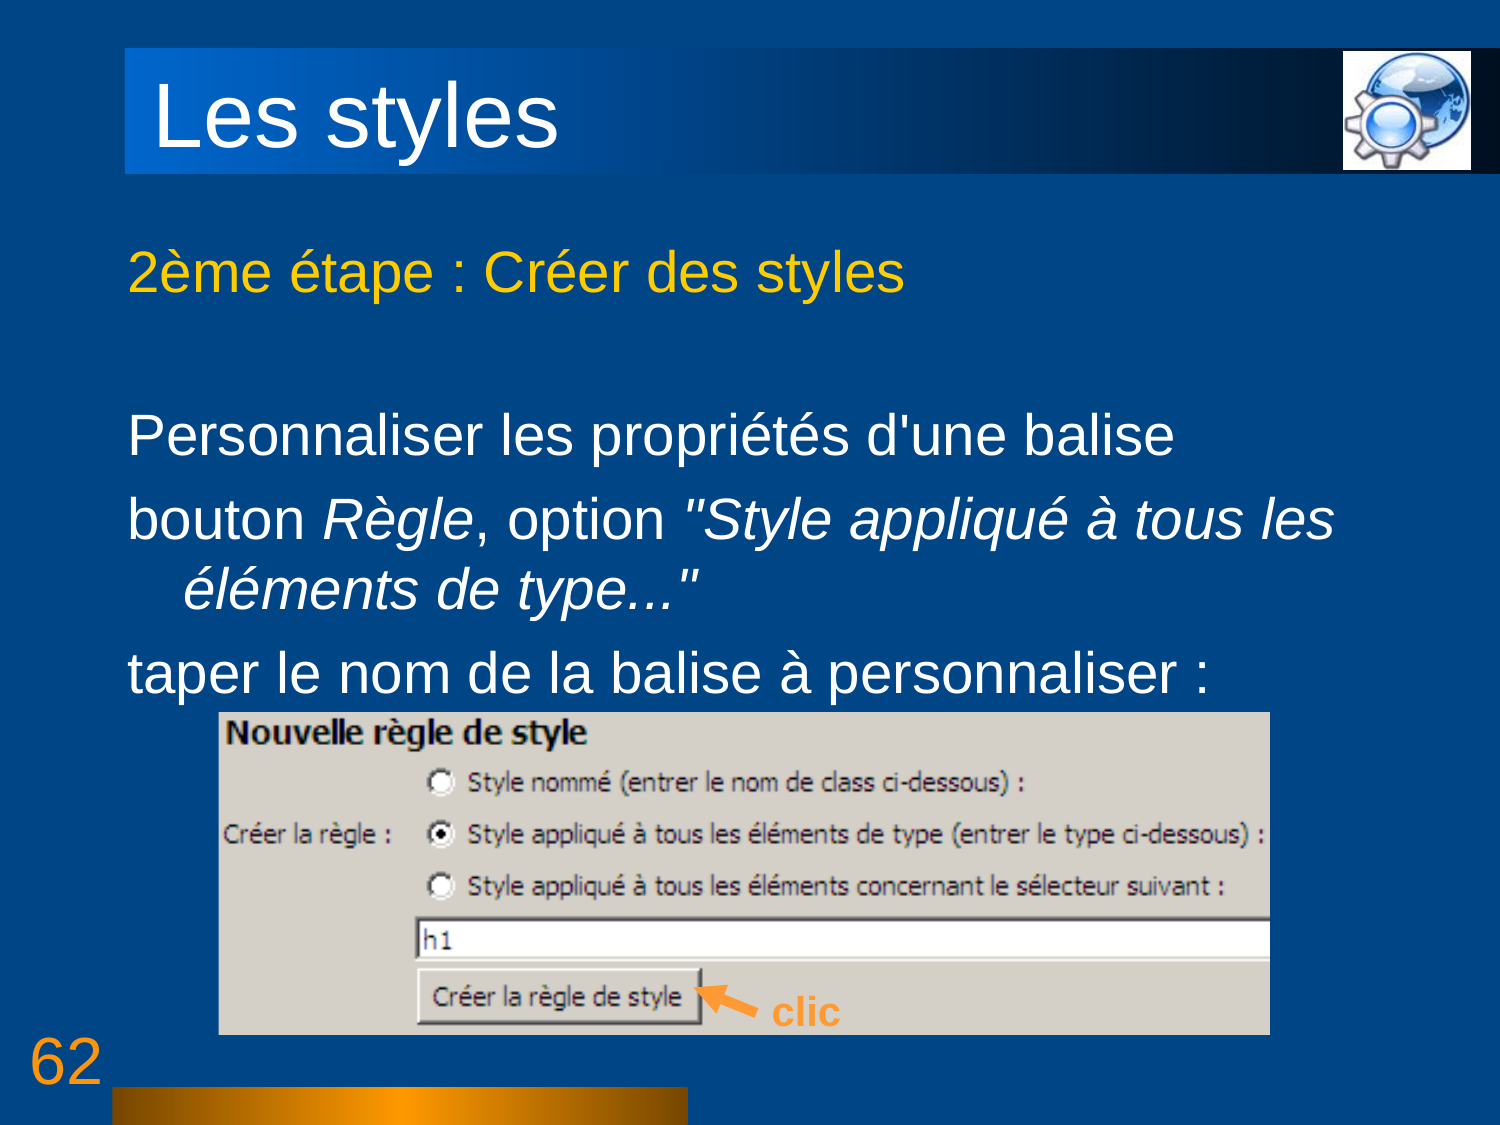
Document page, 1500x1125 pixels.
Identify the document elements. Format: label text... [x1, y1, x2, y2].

title Les styles [137, 22, 1500, 210]
chart [218, 951, 1270, 1035]
list 2ème étape : Créer des styles Personnaliser les propriétés d'une balise bouton Règle, option "Style appliqué à tous les éléments de type..." taper le nom de la balise à personnaliser : [112, 231, 1388, 951]
text_box clic [756, 980, 857, 1043]
